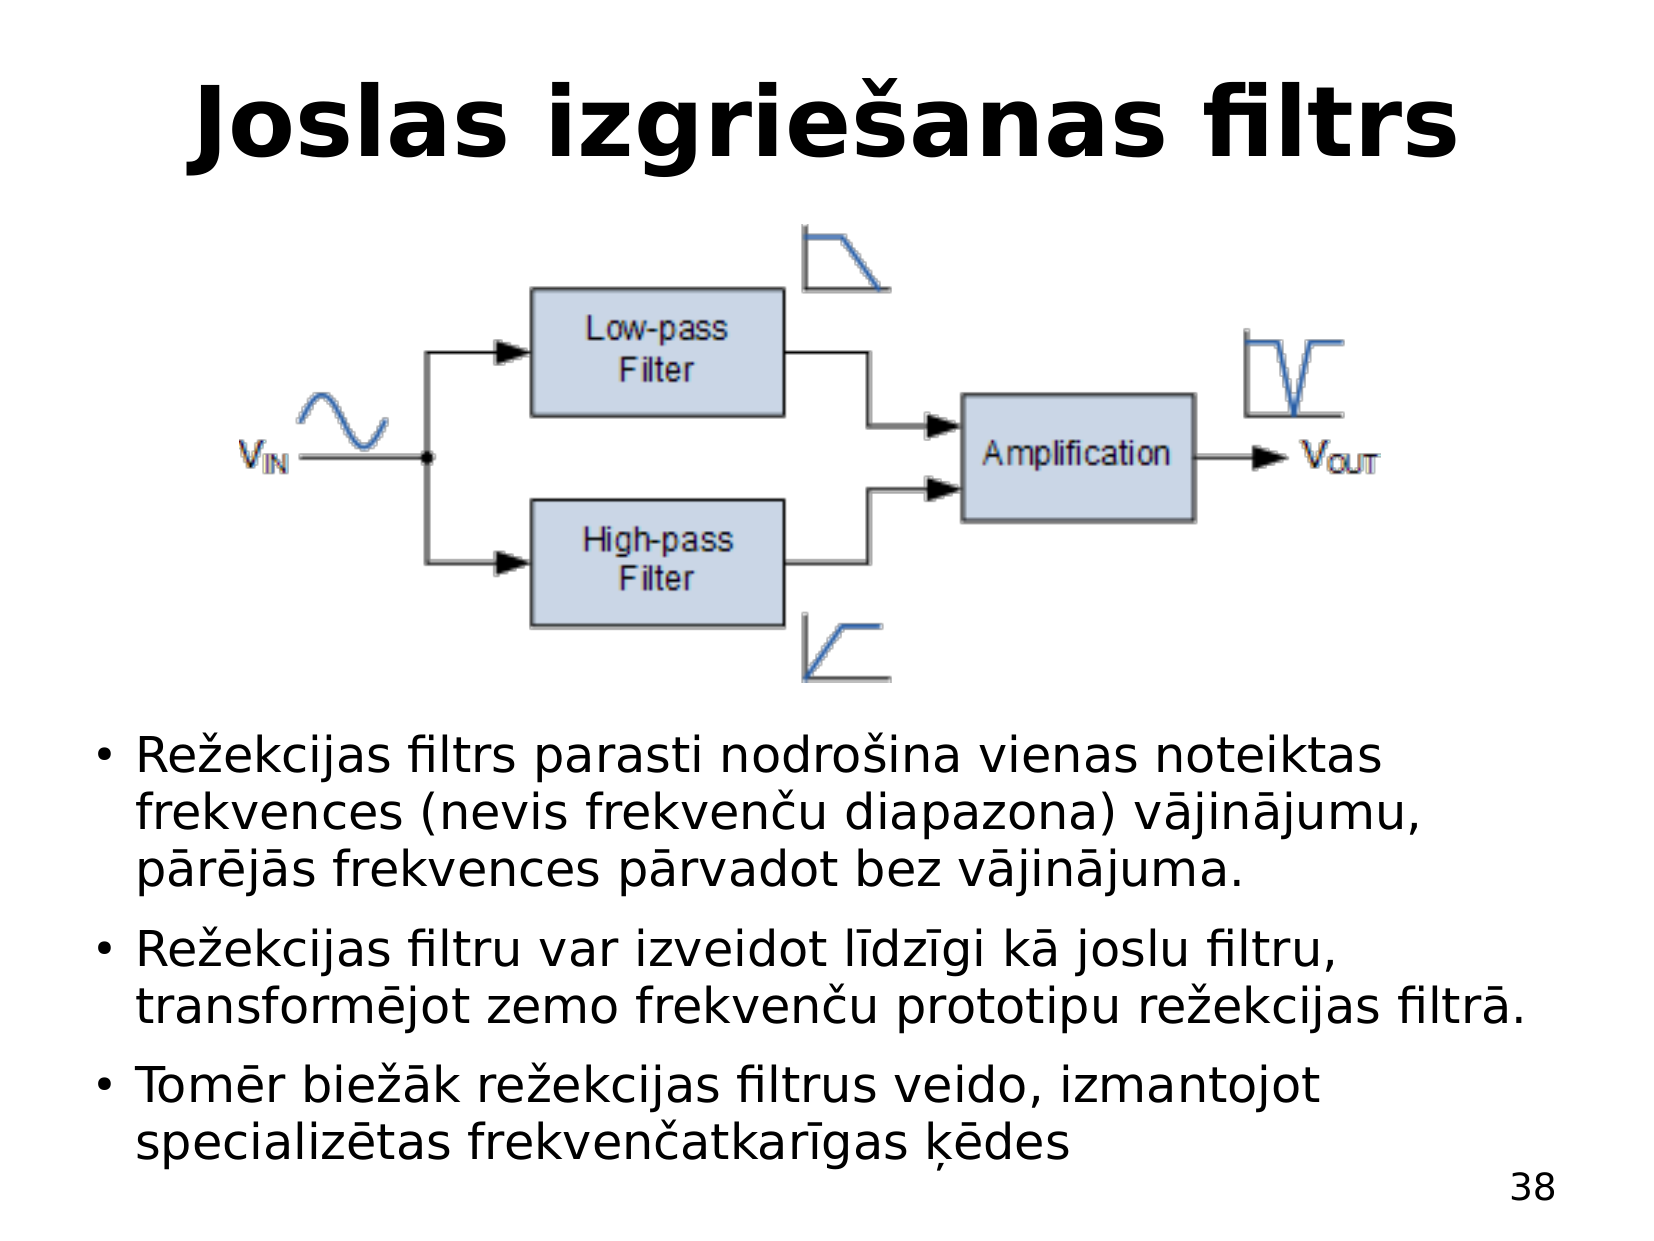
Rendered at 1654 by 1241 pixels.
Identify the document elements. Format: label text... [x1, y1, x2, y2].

title Joslas izgriešanas filtrs [82, 49, 1571, 196]
picture [239, 224, 1381, 683]
list Režekcijas filtrs parasti nodrošina vienas noteiktas frekvences (nevis frekvenču diapazona) vājinājumu, pārējās frekvences pārvadot bez vājinājuma. Režekcijas filtru var izveidot līdzīgi kā joslu filtru, transformējot zemo frekvenču prototipu režekcijas filtrā. Tomēr biežāk režekcijas filtrus veido, izmantojot specializētas frekvenčatkarīgas ķēdes [82, 726, 1538, 1185]
